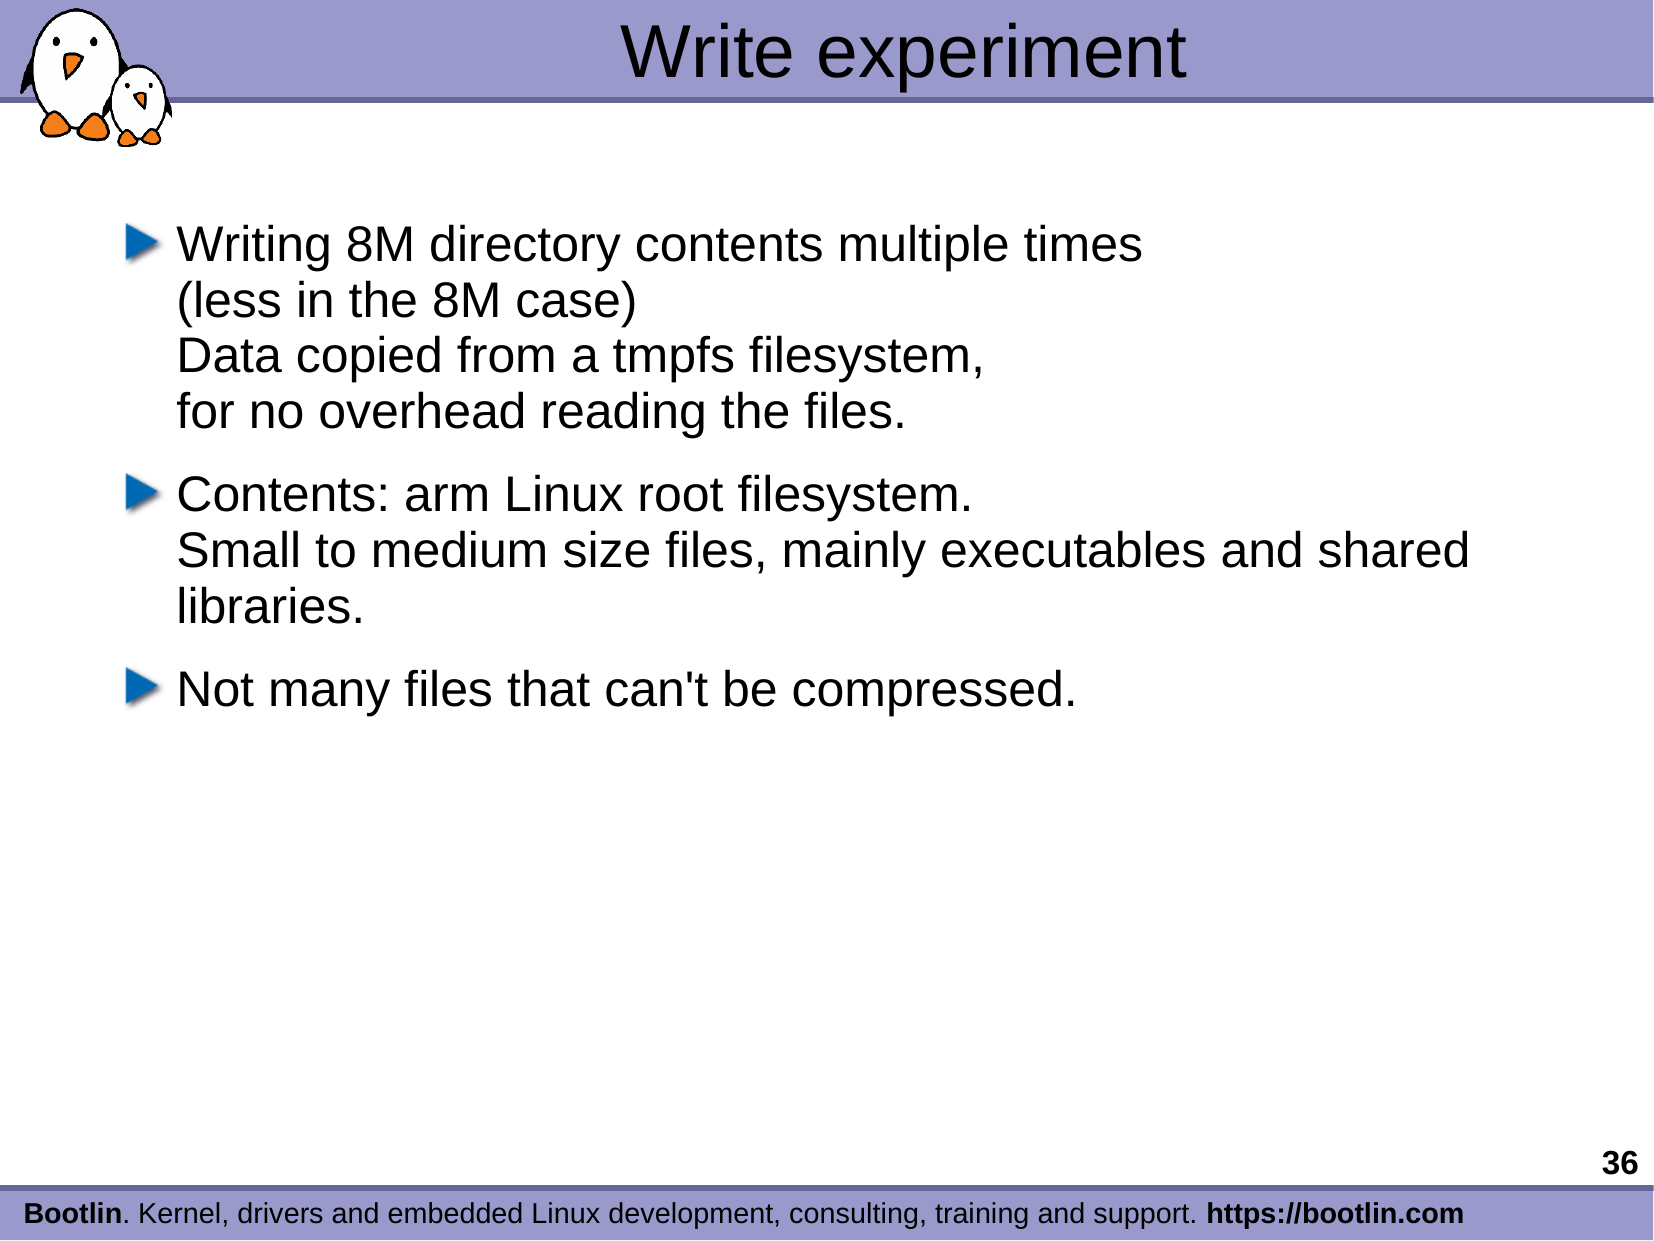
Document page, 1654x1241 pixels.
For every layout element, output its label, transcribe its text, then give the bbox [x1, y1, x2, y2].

title Write experiment [178, 5, 1631, 97]
picture [20, 8, 172, 147]
list Writing 8M directory contents multiple times (less in the 8M case) Data copied from a tmpfs filesystem, for no overhead reading the files. Contents: arm Linux root filesystem. Small to medium size files, mainly executables and shared libraries. Not many files that can't be compressed. [105, 216, 1518, 767]
